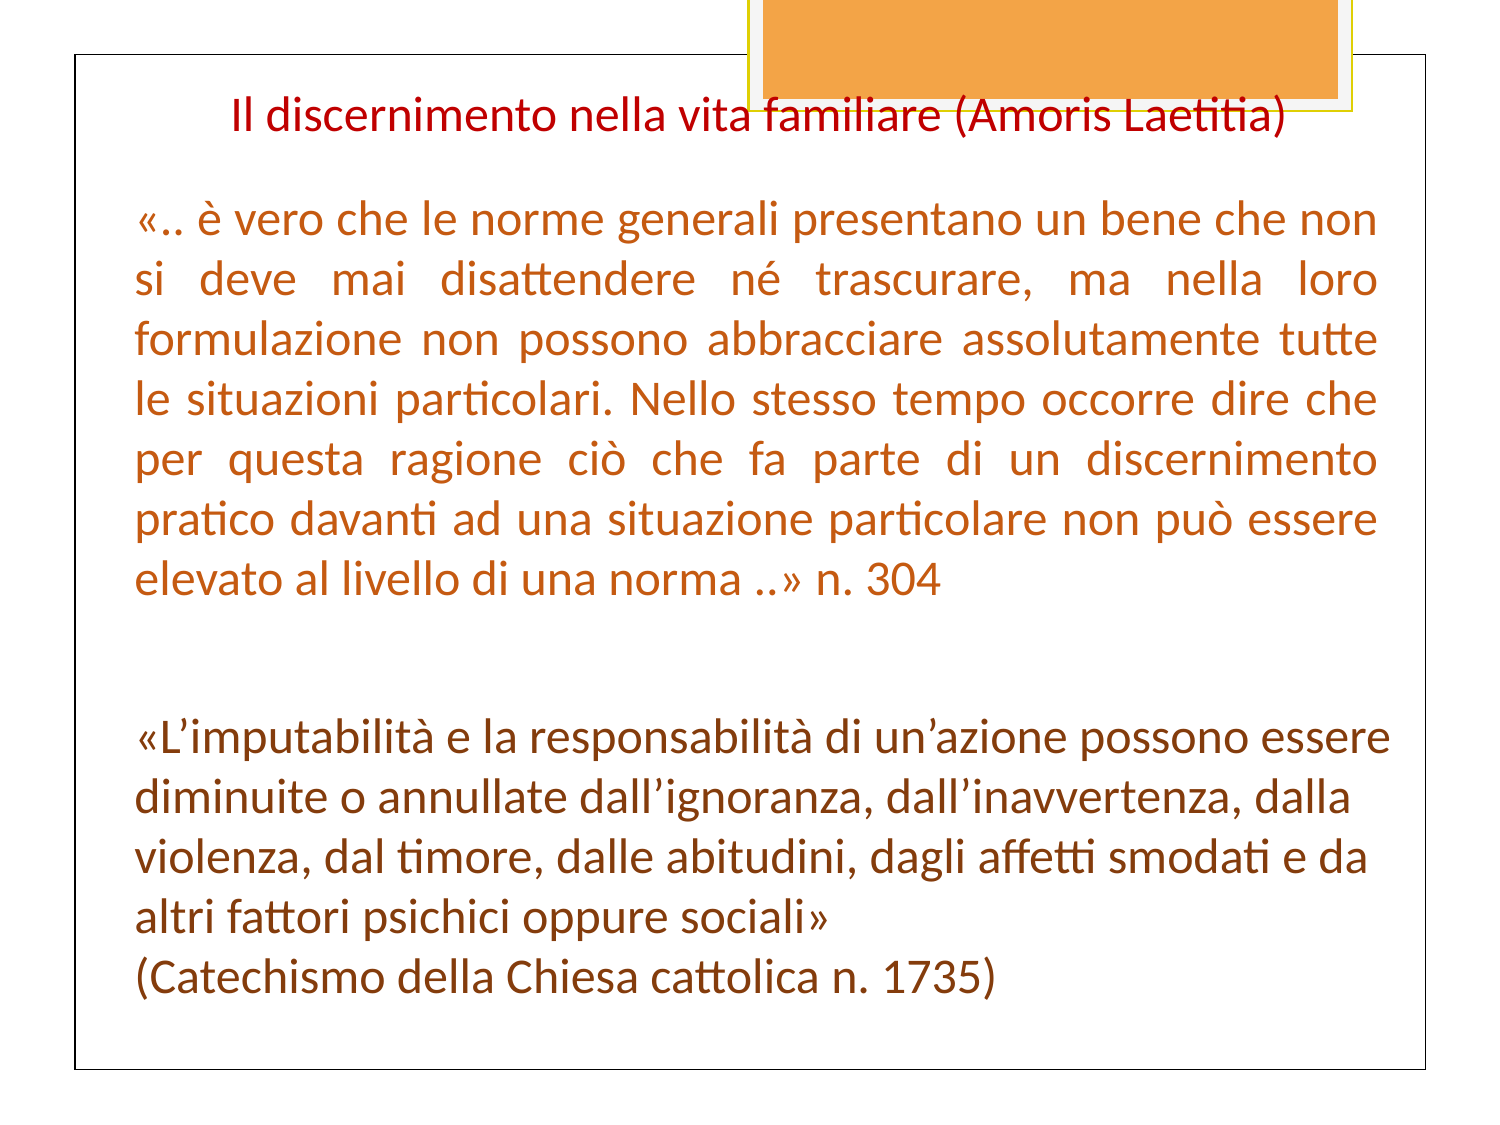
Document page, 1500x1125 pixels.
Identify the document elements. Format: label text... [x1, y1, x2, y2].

text_box «L’imputabilità e la responsabilità di un’azione possono essere diminuite o annullate dall’ignoranza, dall’inavvertenza, dalla violenza, dal timore, dalle abitudini, dagli affetti smodati e da altri fattori psichici oppure sociali» (Catechismo della Chiesa cattolica n. 1735) [119, 696, 1415, 1015]
text_box Il discernimento nella vita familiare (Amoris Laetitia) [68, 74, 1450, 150]
text_box «.. è vero che le norme generali presentano un bene che non si deve mai disattendere né trascurare, ma nella loro formulazione non possono abbracciare assolutamente tutte le situazioni particolari. Nello stesso tempo occorre dire che per questa ragione ciò che fa parte di un discernimento pratico davanti ad una situazione particolare non può essere elevato al livello di una norma ..» n. 304 [119, 177, 1400, 618]
